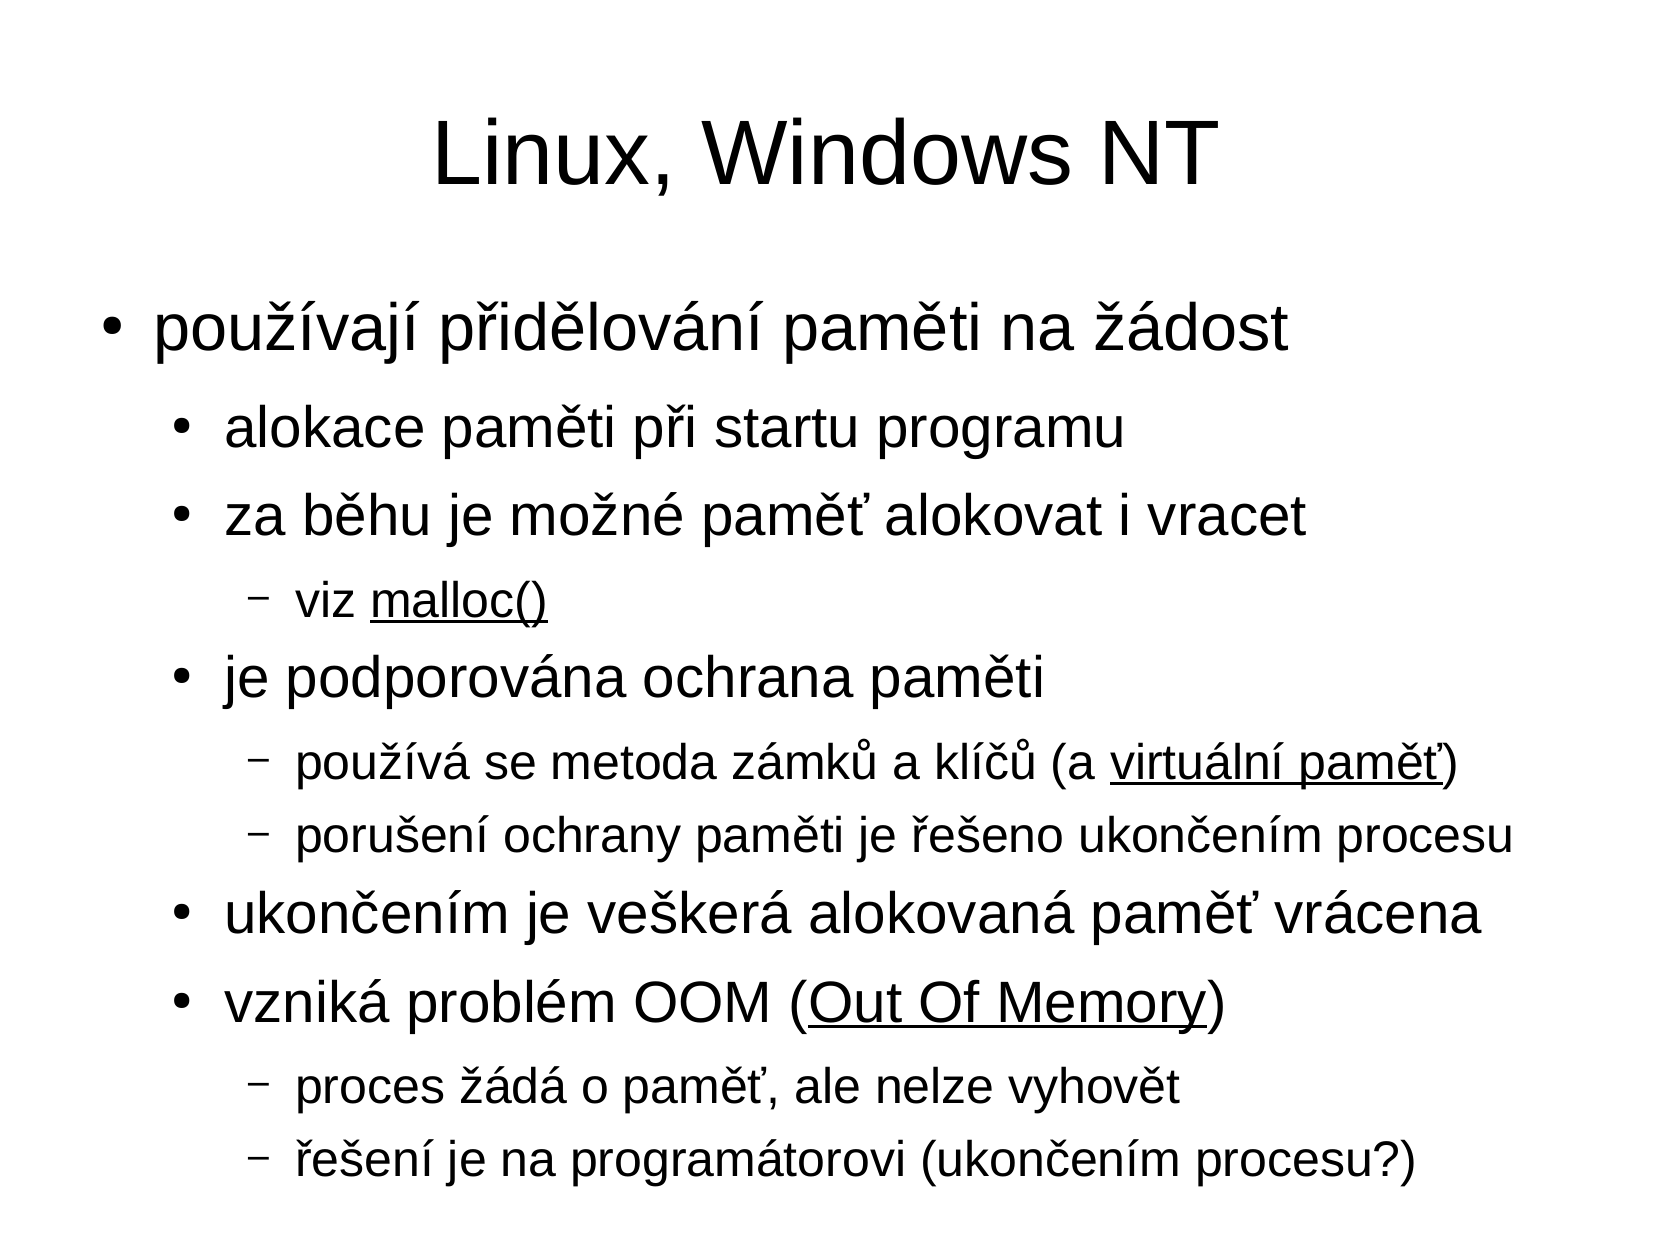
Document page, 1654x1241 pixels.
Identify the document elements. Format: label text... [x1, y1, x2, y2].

title Linux, Windows NT [82, 49, 1571, 257]
list používají přidělování paměti na žádost alokace paměti při startu programu za běhu je možné paměť alokovat i vracet viz malloc() je podporována ochrana paměti používá se metoda zámků a klíčů (a virtuální paměť) porušení ochrany paměti je řešeno ukončením procesu ukončením je veškerá alokovaná paměť vrácena vzniká problém OOM (Out Of Memory) proces žádá o paměť, ale nelze vyhovět řešení je na programátorovi (ukončením procesu?) [82, 290, 1571, 1188]
